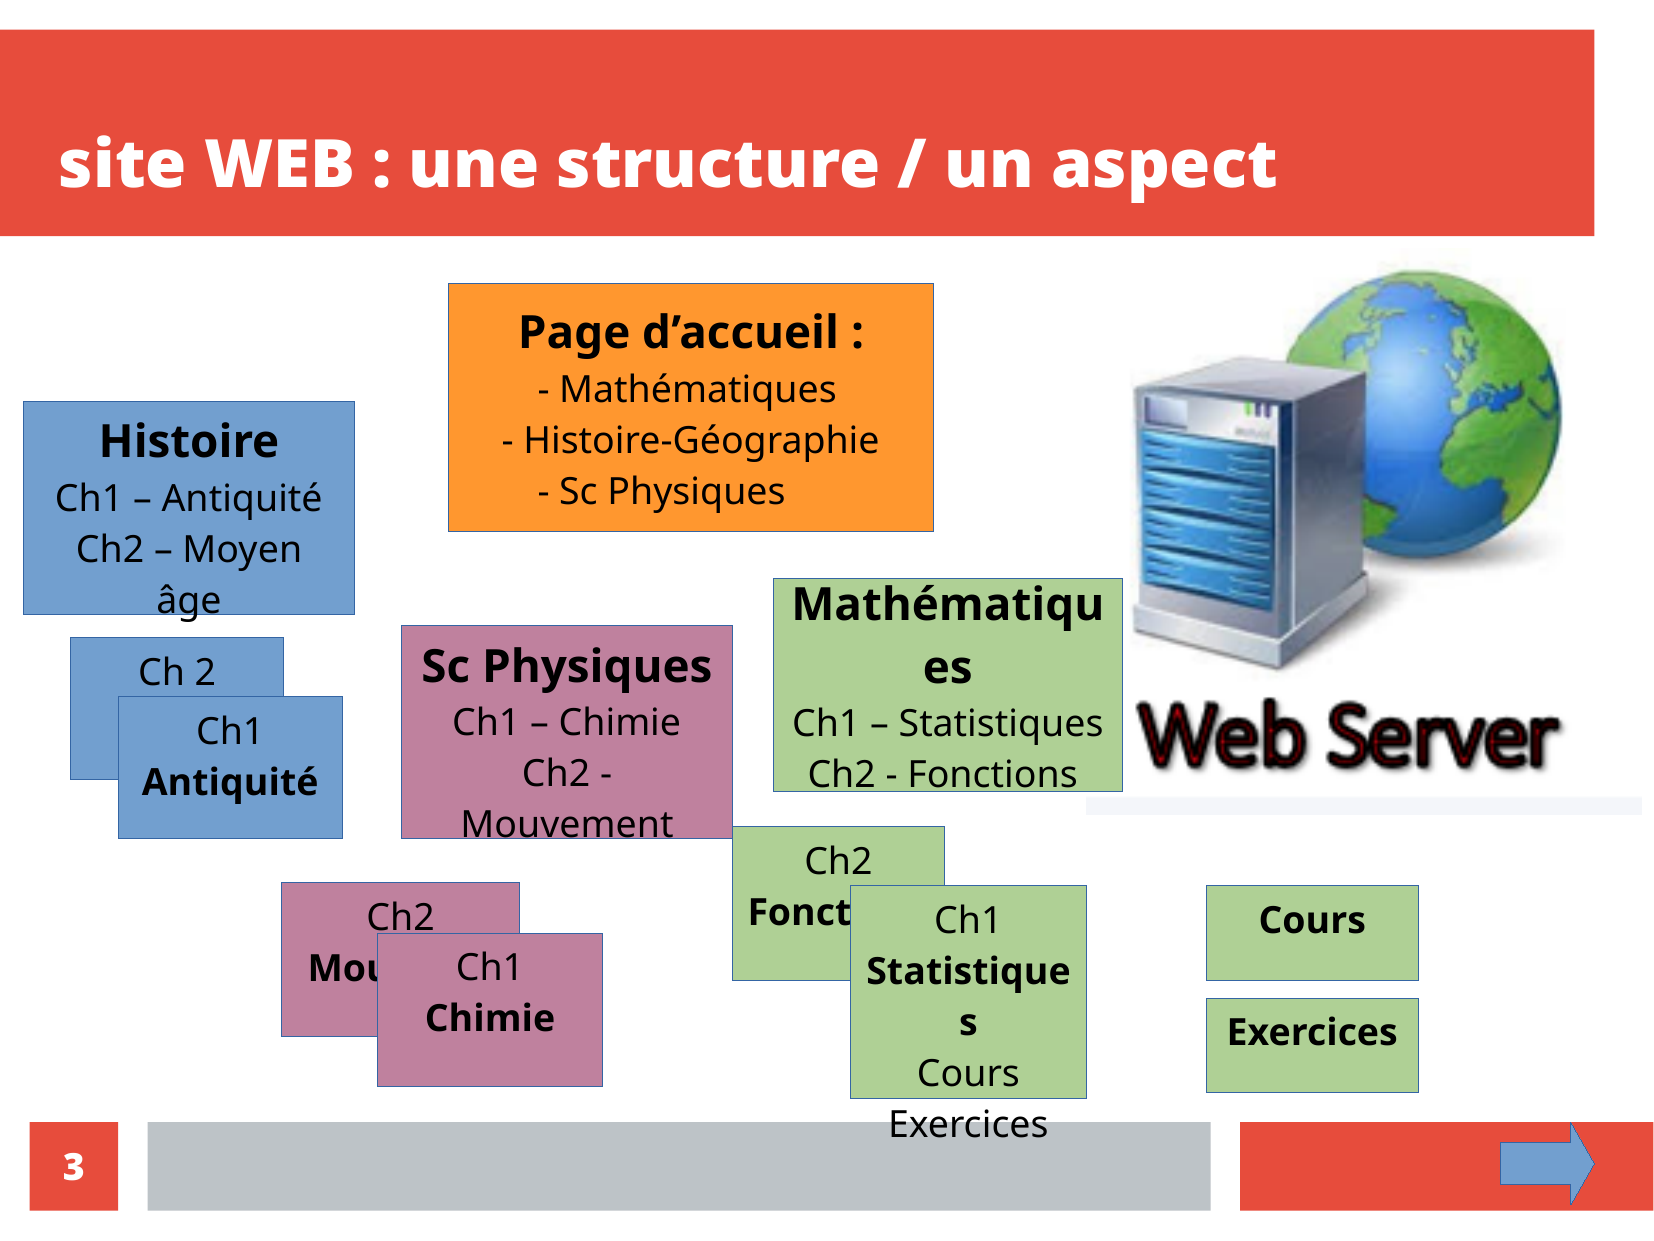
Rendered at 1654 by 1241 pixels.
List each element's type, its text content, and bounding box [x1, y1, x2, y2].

text_box Ch 2 [70, 637, 284, 780]
text_box Page d’accueil : - Mathématiques - Histoire-Géographie - Sc Physiques [448, 283, 934, 532]
text_box [1500, 1122, 1595, 1205]
text_box Mathématiques Ch1 – Statistiques Ch2 - Fonctions [773, 578, 1123, 792]
text_box Histoire Ch1 – Antiquité Ch2 – Moyen âge [23, 401, 355, 615]
text_box Ch1 Statistiques Cours Exercices [850, 885, 1087, 1099]
text_box Exercices [1206, 998, 1419, 1093]
text_box Ch1 Antiquité [118, 696, 343, 839]
text_box Ch2 Fonctions [732, 826, 945, 981]
title site WEB : une structure / un aspect [59, 59, 1595, 207]
text_box Sc Physiques Ch1 – Chimie Ch2 - Mouvement [401, 625, 733, 839]
picture [1086, 248, 1642, 815]
text_box Ch1 Chimie [377, 933, 603, 1087]
text_box Ch2 Mouvement [281, 882, 520, 1037]
text_box Cours [1206, 885, 1419, 981]
